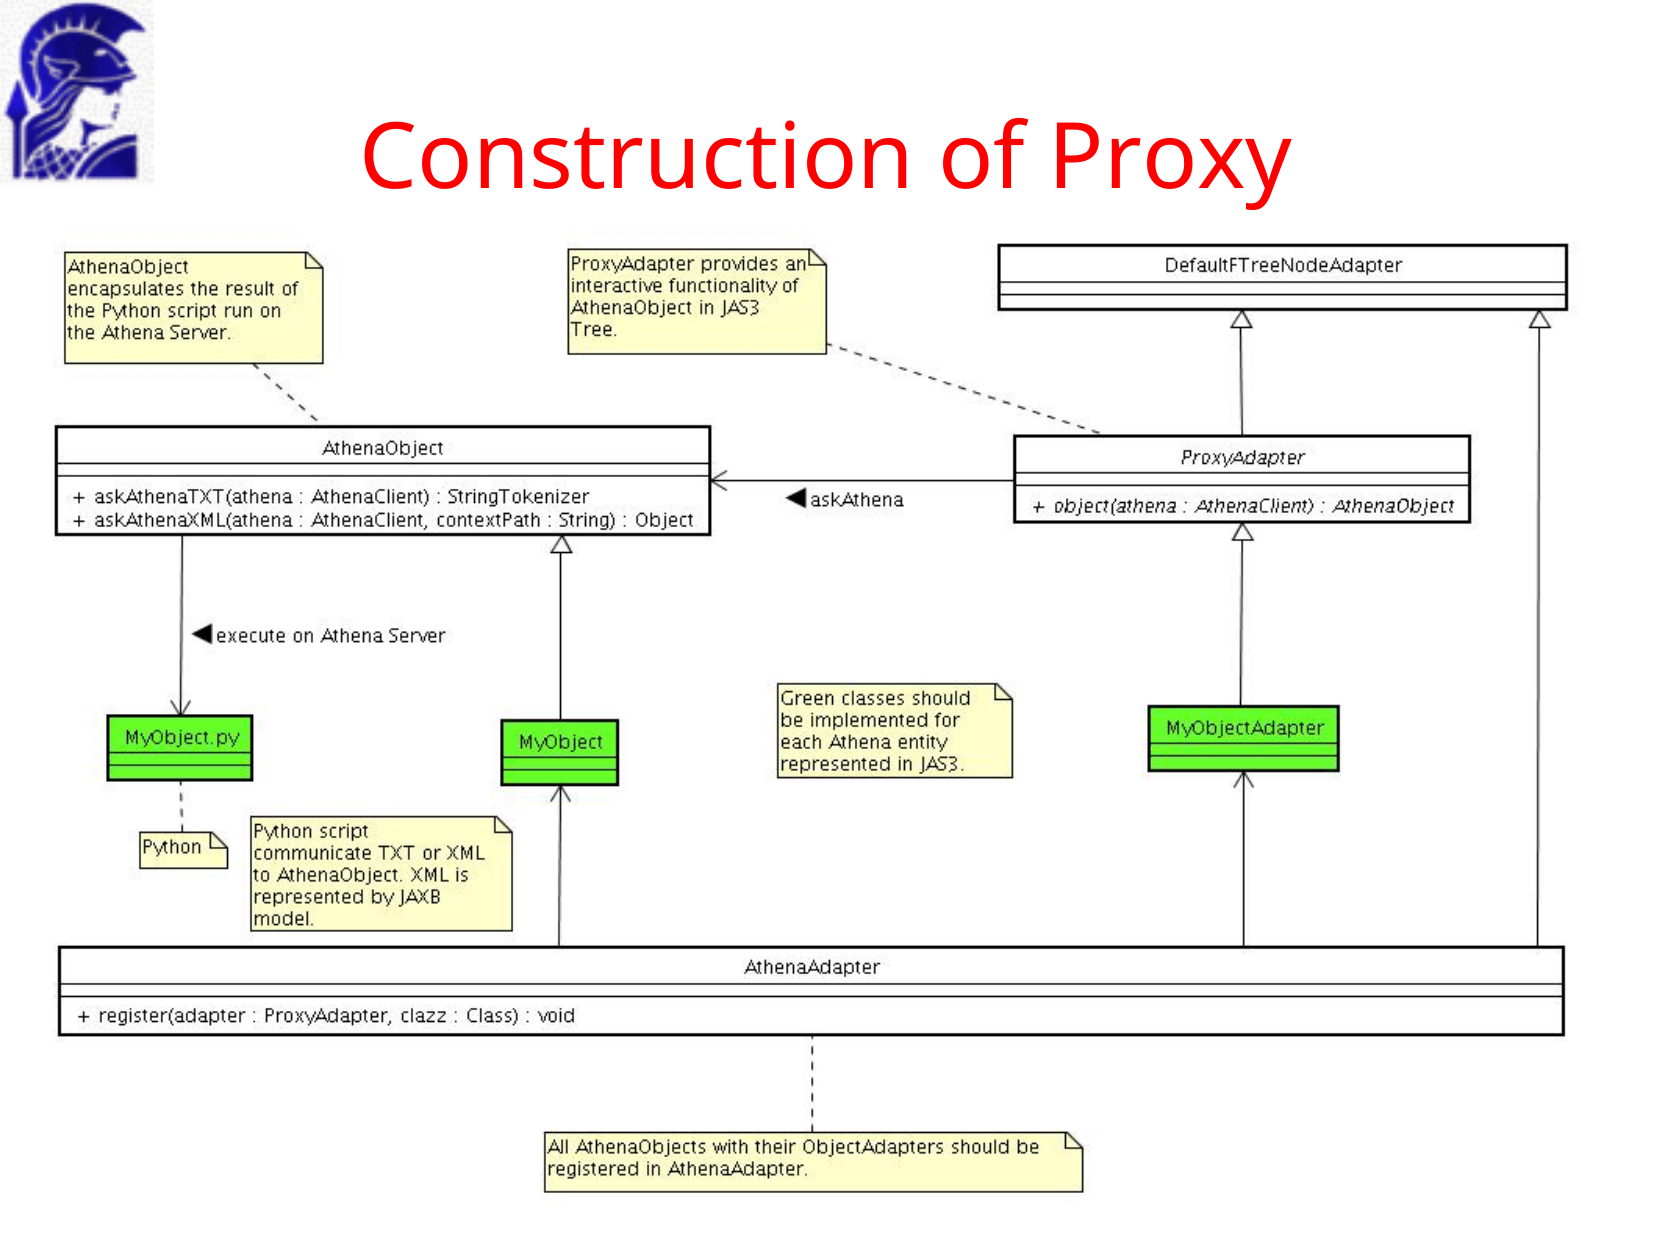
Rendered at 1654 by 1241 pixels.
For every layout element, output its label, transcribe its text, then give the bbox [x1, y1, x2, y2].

picture [41, 230, 1584, 1207]
picture [0, 0, 154, 188]
title Construction of Proxy [82, 49, 1571, 230]
